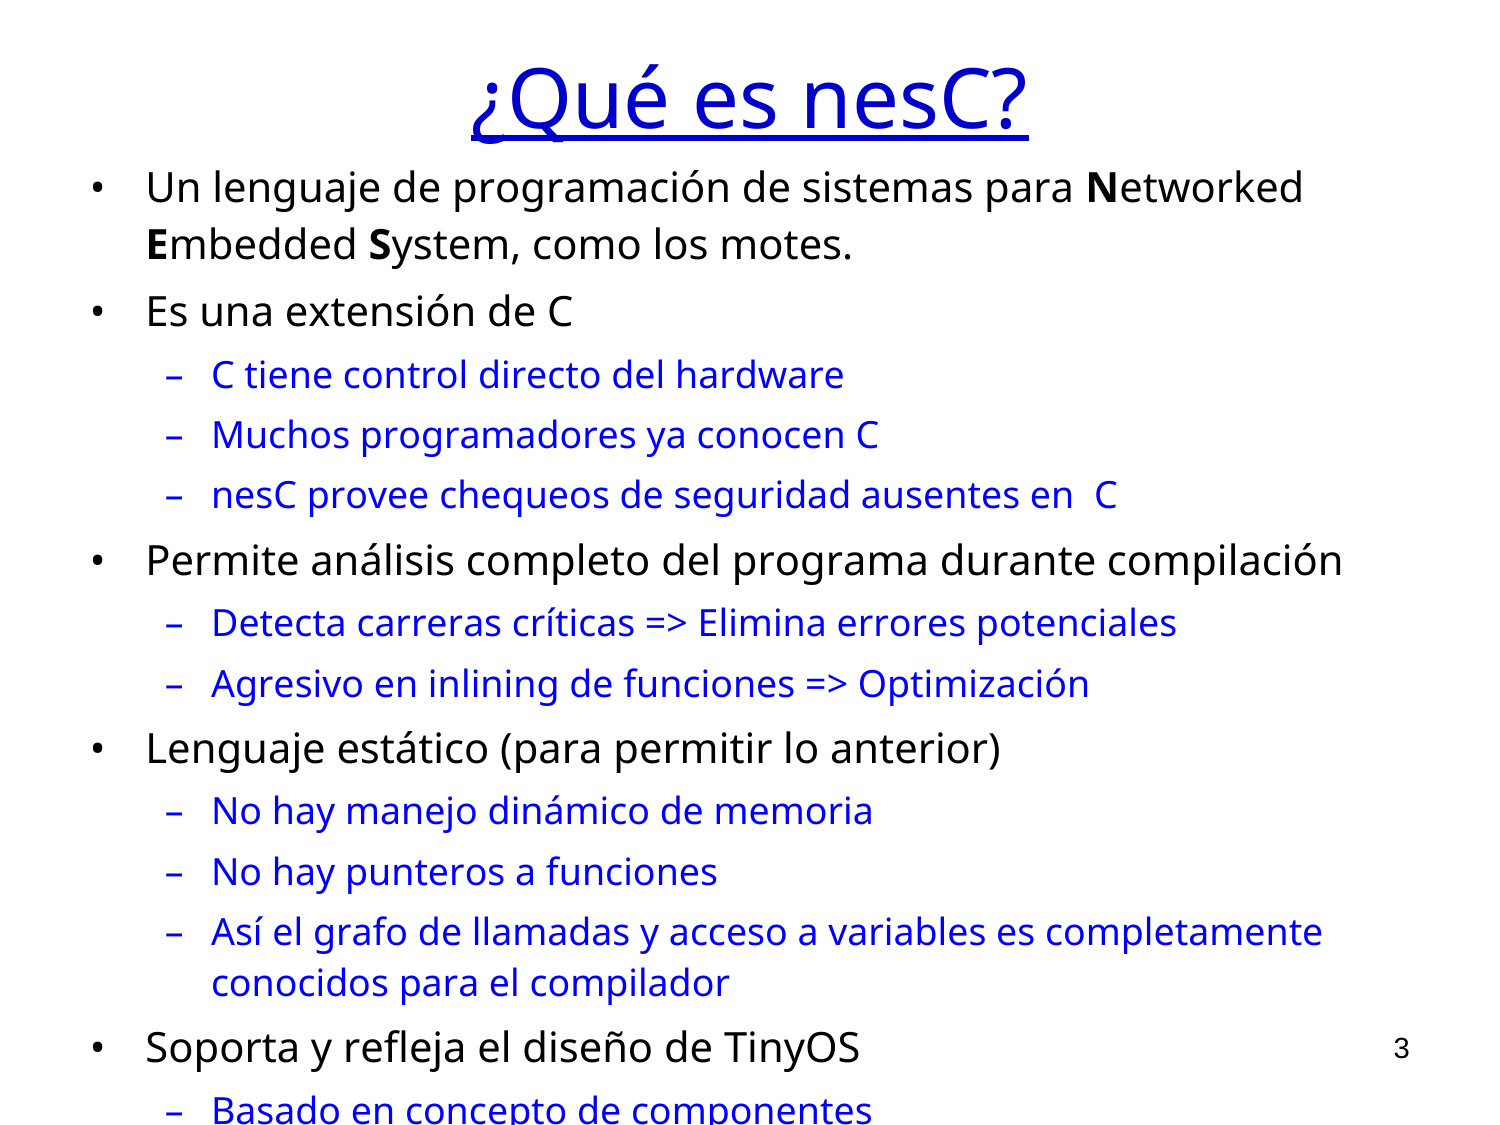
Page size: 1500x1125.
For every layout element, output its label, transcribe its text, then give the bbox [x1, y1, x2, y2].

title ¿Qué es nesC? [74, 41, 1425, 149]
list Un lenguaje de programación de sistemas para Networked Embedded System, como los motes. Es una extensión de C C tiene control directo del hardware Muchos programadores ya conocen C nesC provee chequeos de seguridad ausentes en C Permite análisis completo del programa durante compilación Detecta carreras críticas => Elimina errores potenciales Agresivo en inlining de funciones => Optimización Lenguaje estático (para permitir lo anterior) No hay manejo dinámico de memoria No hay punteros a funciones Así el grafo de llamadas y acceso a variables es completamente conocidos para el compilador Soporta y refleja el diseño de TinyOS Basado en concepto de componentes Soporta directamente el modelo de concurrencia conducido por eventos Considera el problema de acceso a datos compartidos vía definición de secciones atómicas y palabra reservada norace. [74, 149, 1425, 1048]
